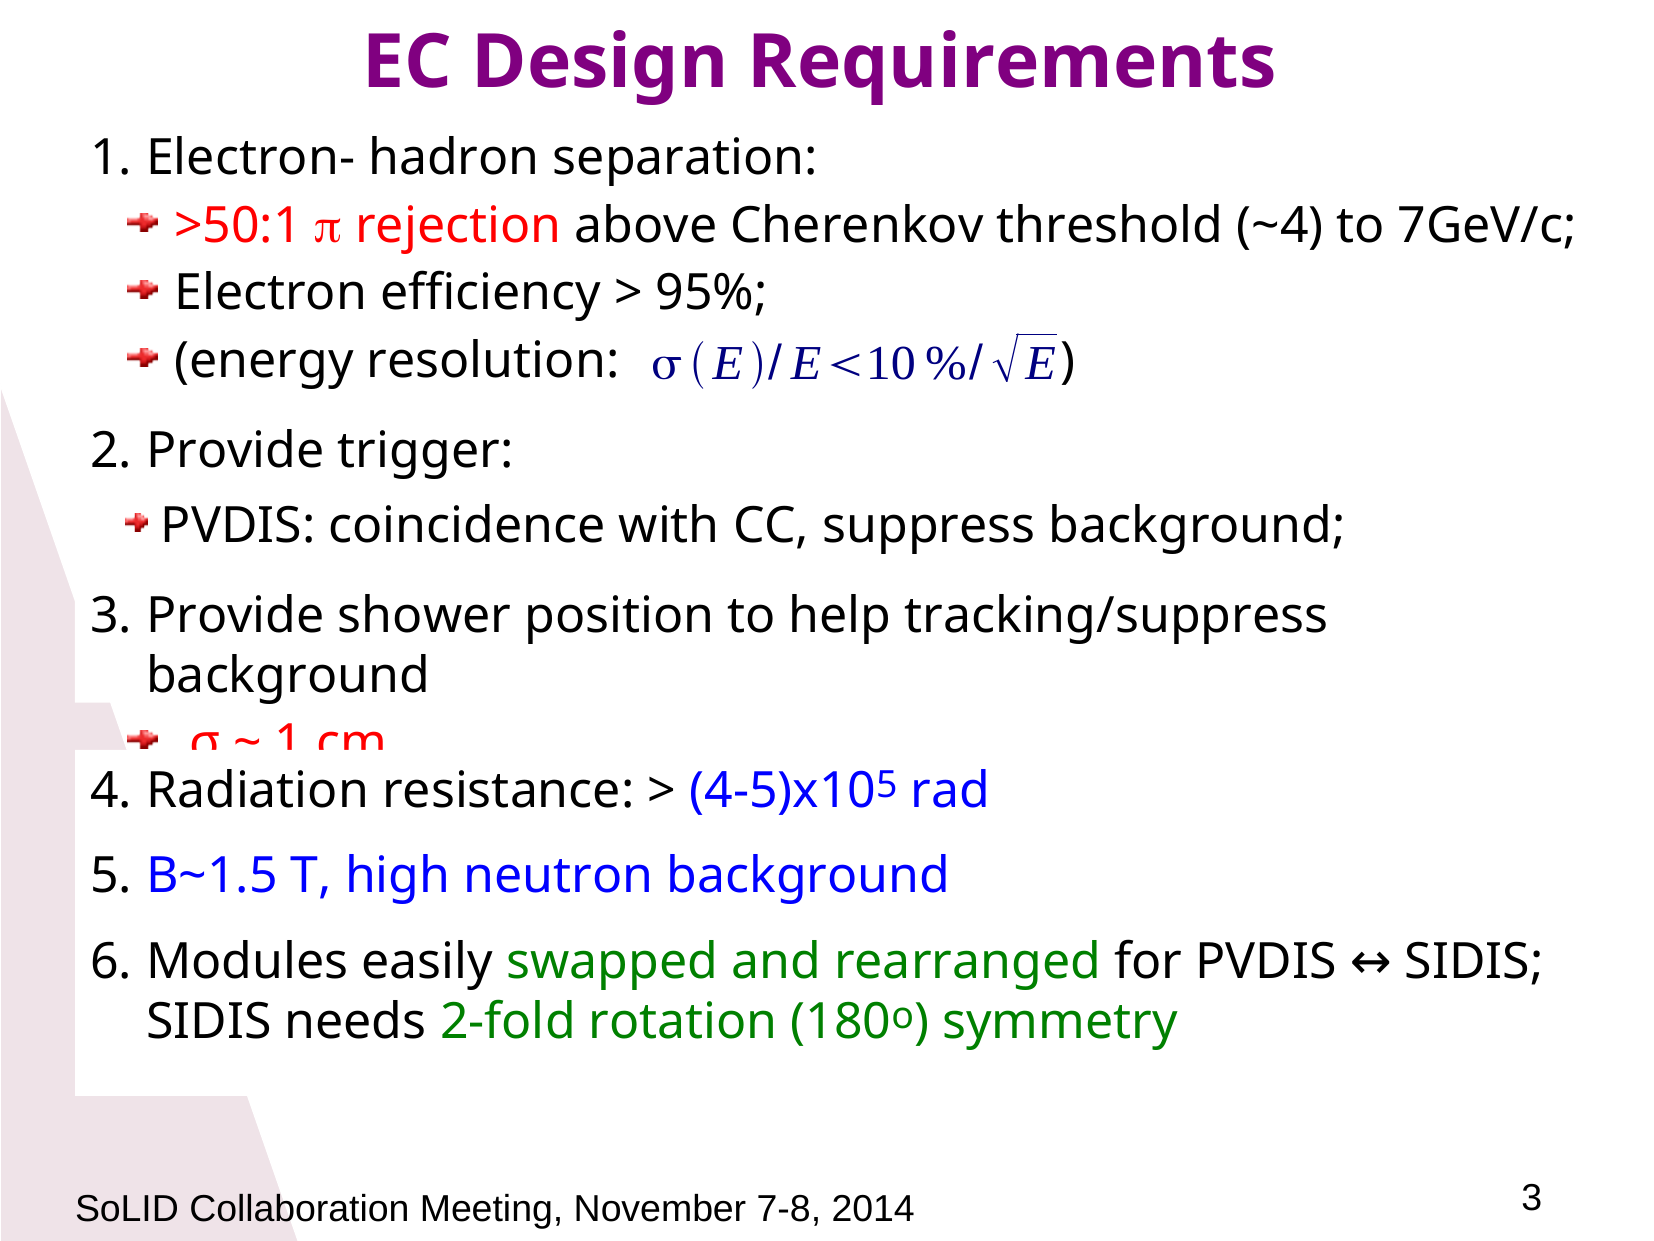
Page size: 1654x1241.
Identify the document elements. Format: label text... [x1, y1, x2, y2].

picture [127, 213, 158, 232]
text_box Electron- hadron separation: >50:1 p rejection above Cherenkov threshold (~4) to 7GeV/c; Electron efficiency > 95%; (energy resolution: ) Provide trigger: PVDIS: coincidence with CC, suppress background; Provide shower position to help tracking/suppress background σ ~ 1 cm [74, 117, 1613, 703]
picture [127, 730, 158, 749]
text_box Radiation resistance: > (4-5)x105 rad B~1.5 T, high neutron background Modules easily swapped and rearranged for PVDIS ↔ SIDIS; SIDIS needs 2-fold rotation (180o) symmetry [75, 749, 1613, 1096]
chart [637, 330, 1067, 391]
picture [125, 513, 148, 532]
picture [127, 280, 158, 299]
picture [127, 348, 158, 367]
title EC Design Requirements [68, 13, 1571, 152]
